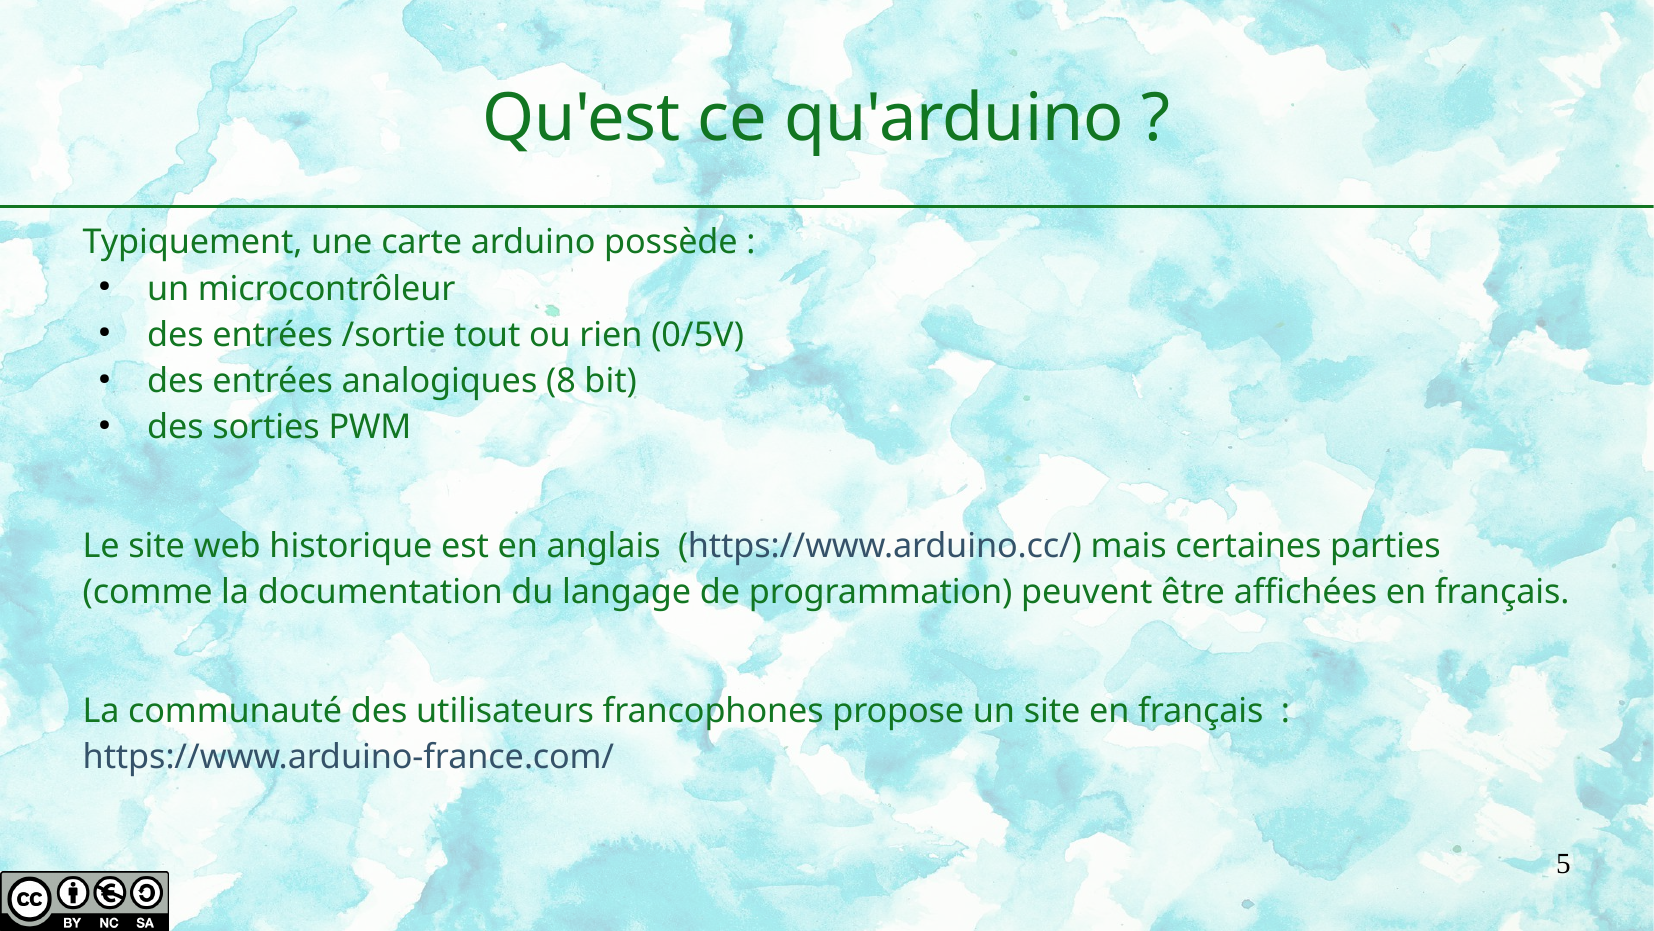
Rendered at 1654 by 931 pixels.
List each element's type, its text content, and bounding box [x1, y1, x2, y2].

title Qu'est ce qu'arduino ? [82, 37, 1571, 193]
list Typiquement, une carte arduino possède : un microcontrôleur des entrées /sortie tout ou rien (0/5V) des entrées analogiques (8 bit) des sorties PWM Le site web historique est en anglais (https://www.arduino.cc/) mais certaines parties (comme la documentation du langage de programmation) peuvent être affichées en français. La communauté des utilisateurs francophones propose un site en français : https://www.arduino-france.com/ [82, 217, 1571, 827]
picture [0, 871, 169, 931]
